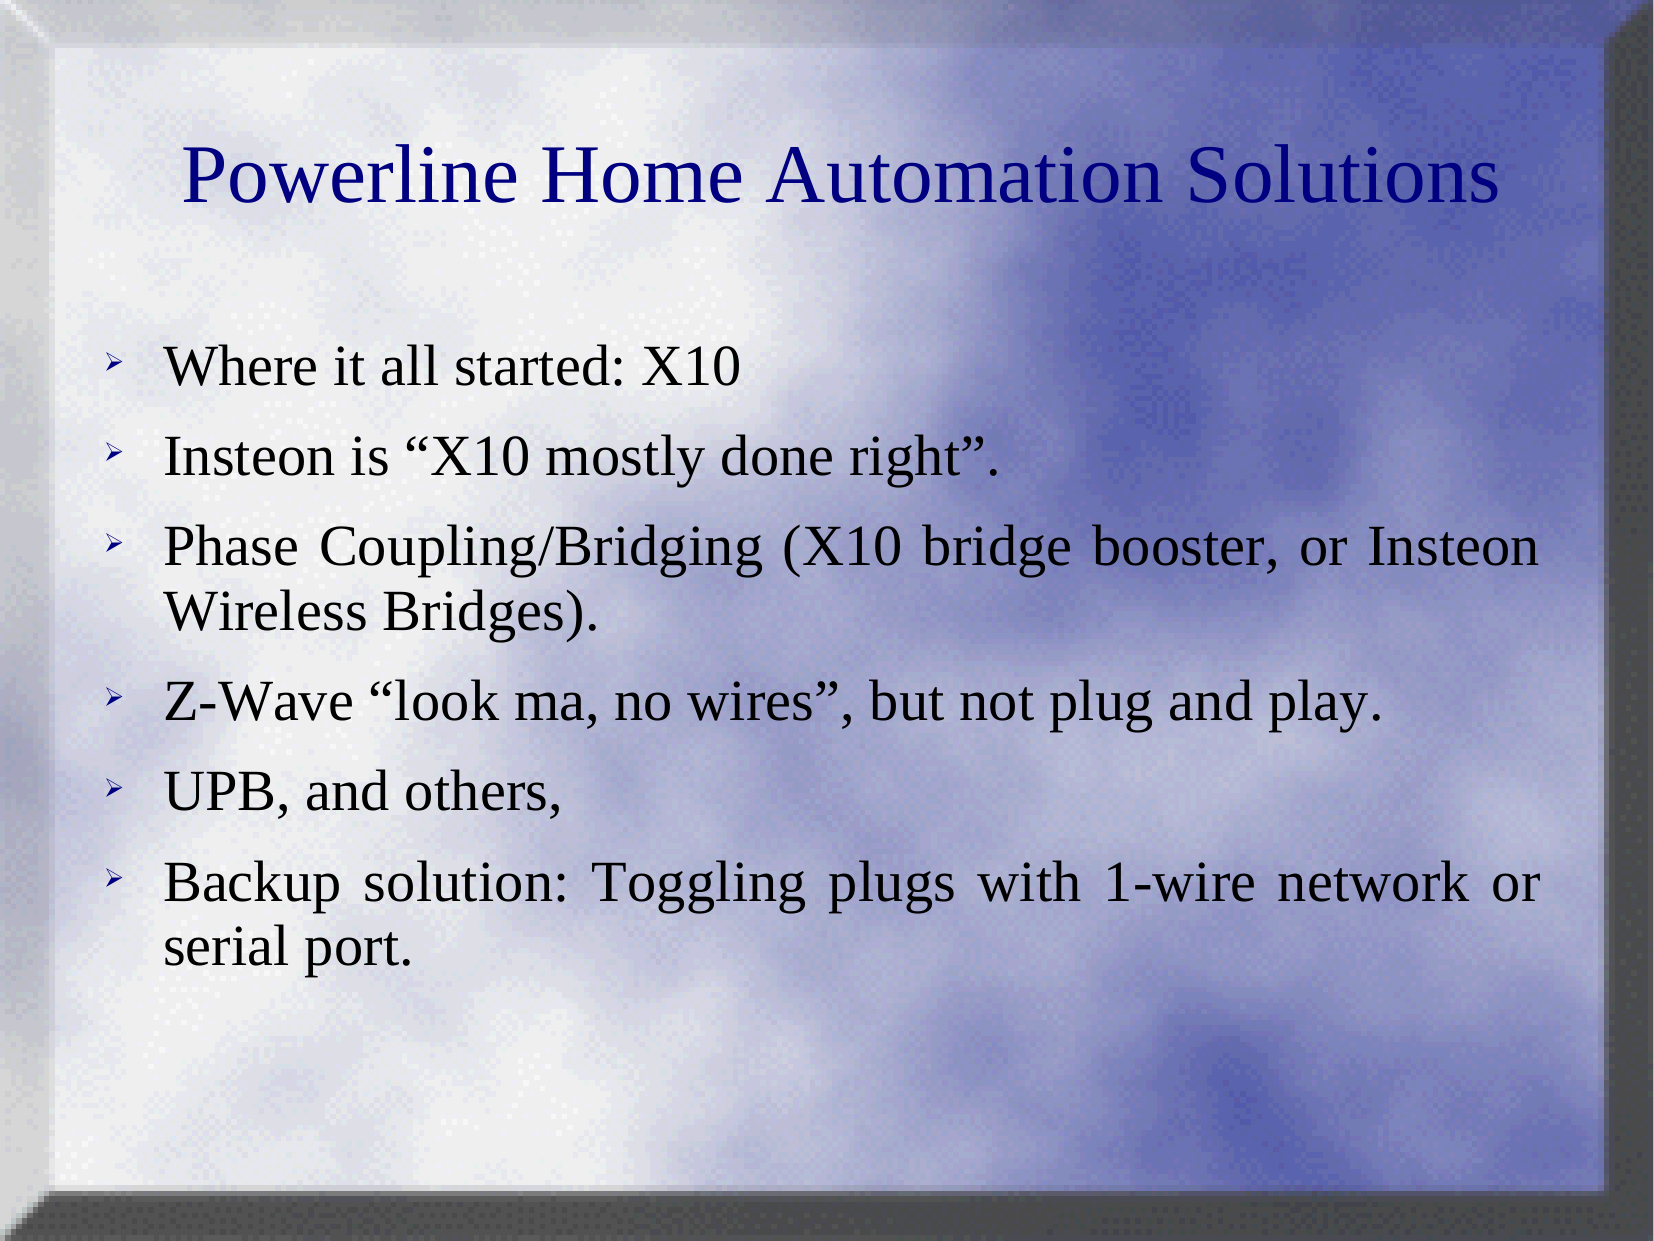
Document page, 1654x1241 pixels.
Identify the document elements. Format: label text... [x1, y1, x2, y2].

title Powerline Home Automation Solutions [156, 120, 1528, 228]
picture [0, 0, 1654, 1241]
list Where it all started: X10 Insteon is “X10 mostly done right”. Phase Coupling/Bridging (X10 bridge booster, or Insteon Wireless Bridges). Z-Wave “look ma, no wires”, but not plug and play. UPB, and others, Backup solution: Toggling plugs with 1-wire network or serial port. [104, 333, 1543, 1152]
